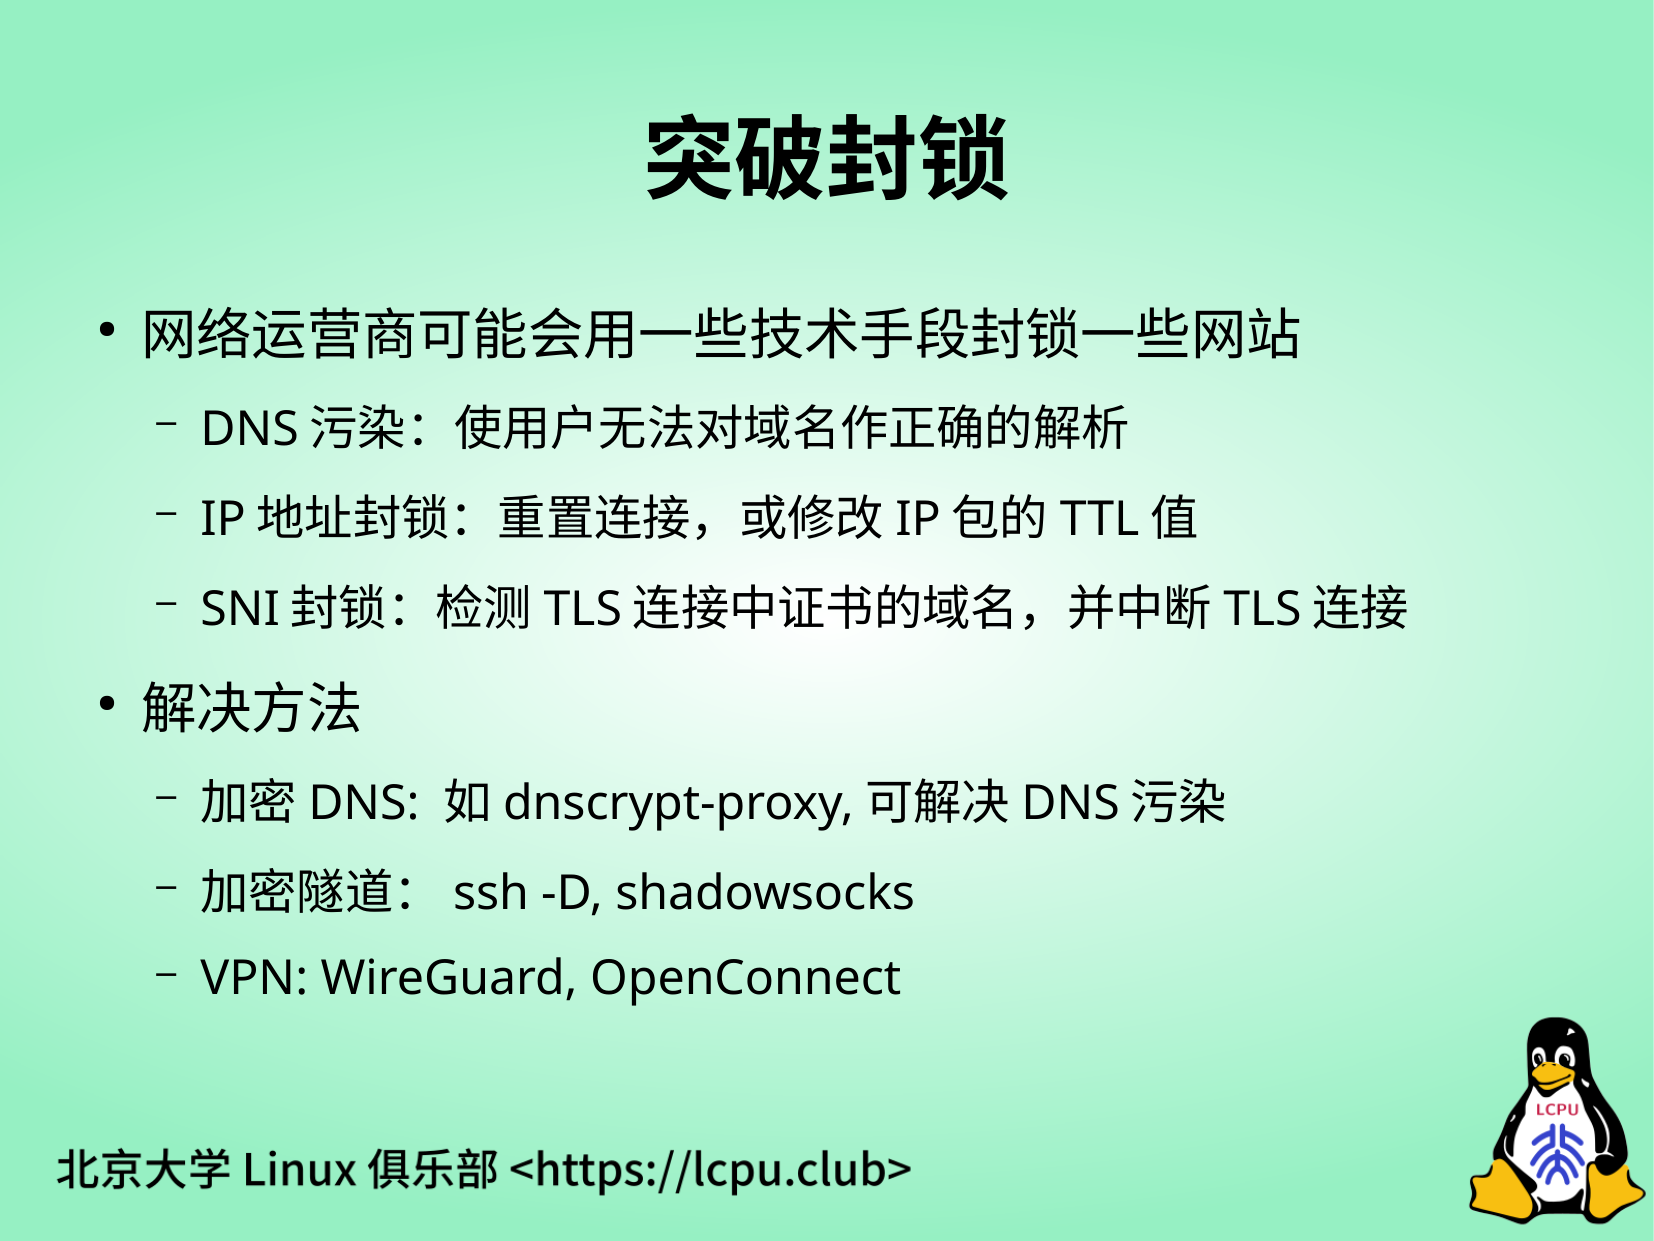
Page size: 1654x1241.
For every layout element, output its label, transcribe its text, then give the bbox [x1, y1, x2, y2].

picture [0, 0, 1654, 1241]
title 突破封锁 [82, 49, 1571, 257]
list 网络运营商可能会用一些技术手段封锁一些网站 DNS污染：使用户无法对域名作正确的解析 IP地址封锁：重置连接，或修改IP包的TTL值 SNI封锁：检测TLS连接中证书的域名，并中断TLS连接 解决方法 加密DNS: 如dnscrypt-proxy,可解决DNS污染 加密隧道：ssh -D, shadowsocks VPN: WireGuard, OpenConnect [82, 290, 1571, 1010]
